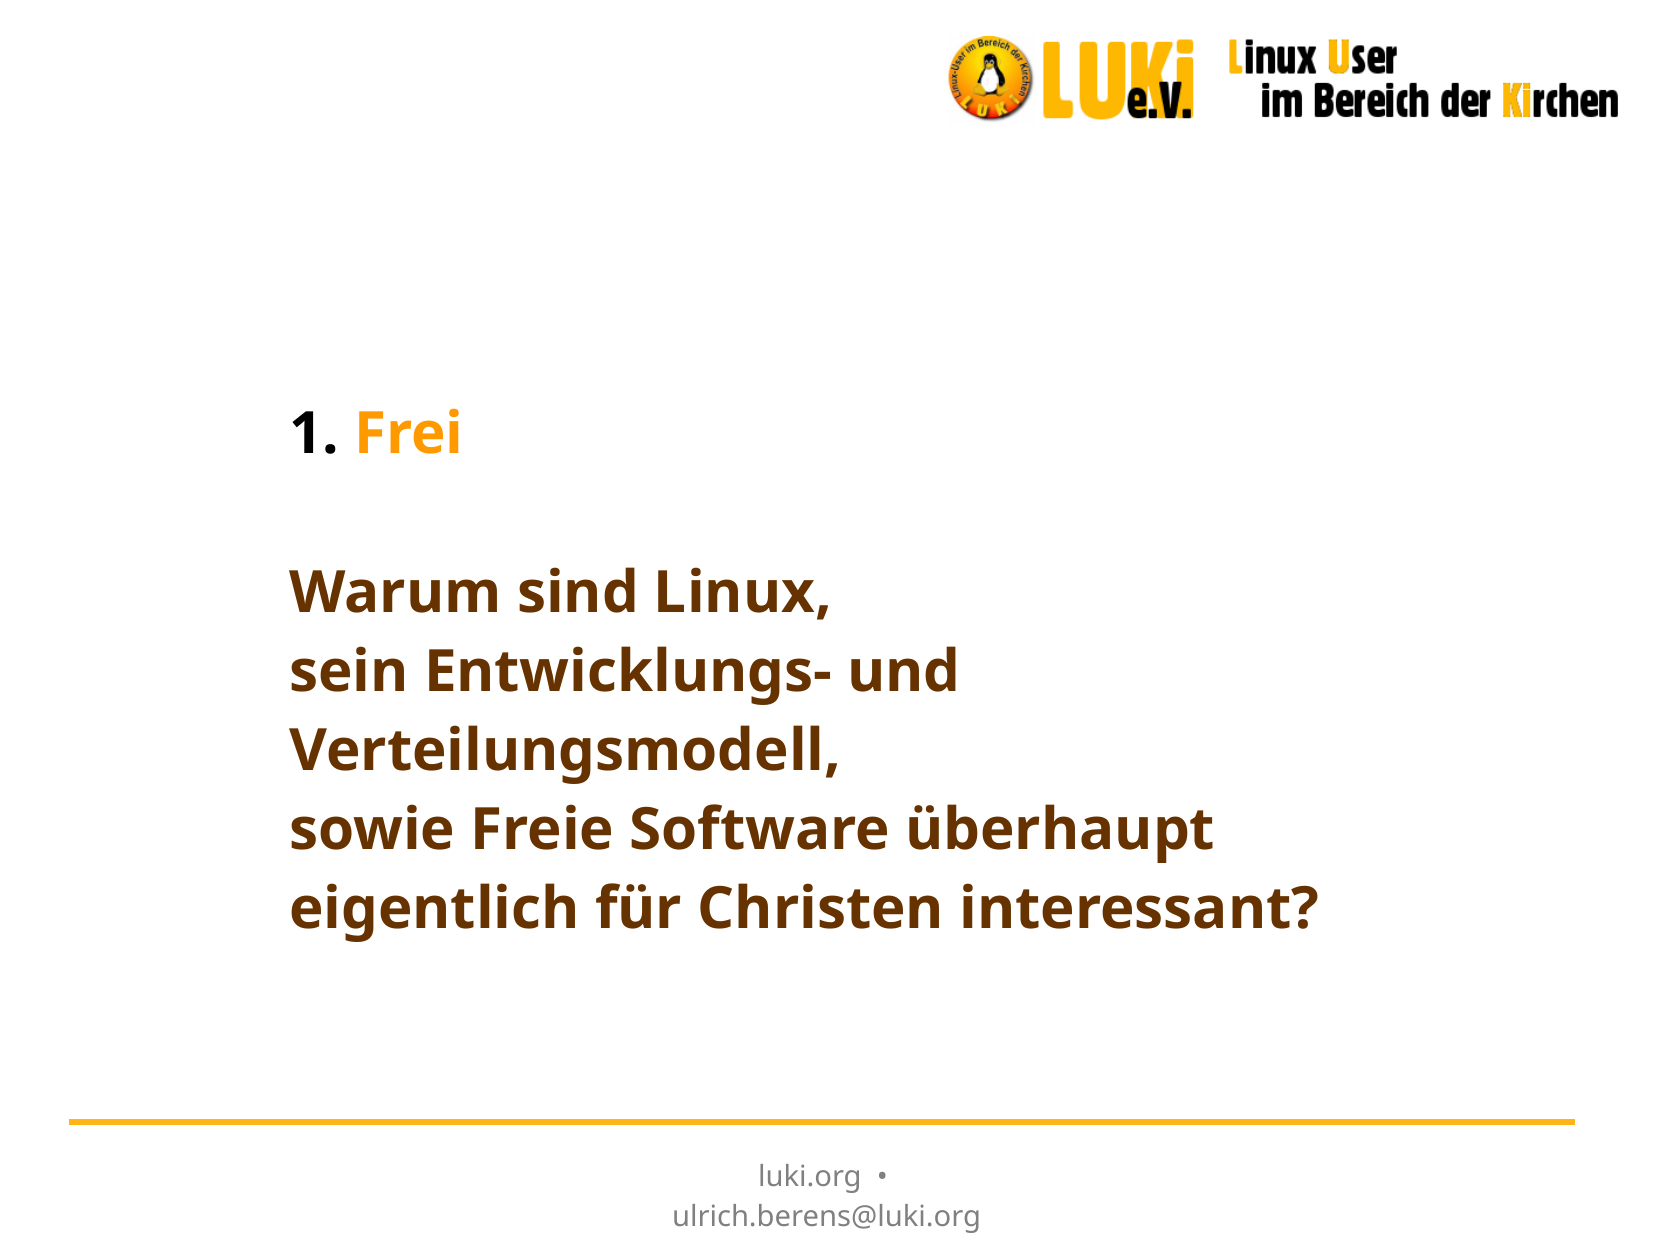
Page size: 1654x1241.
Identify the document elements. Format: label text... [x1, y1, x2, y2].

picture [944, 29, 1625, 130]
text_box Frei Warum sind Linux, sein Entwicklungs- und Verteilungsmodell, sowie Freie Software überhaupt eigentlich für Christen interessant? [265, 383, 1536, 809]
text_box luki.org • ulrich.berens@luki.org [590, 1144, 1063, 1201]
